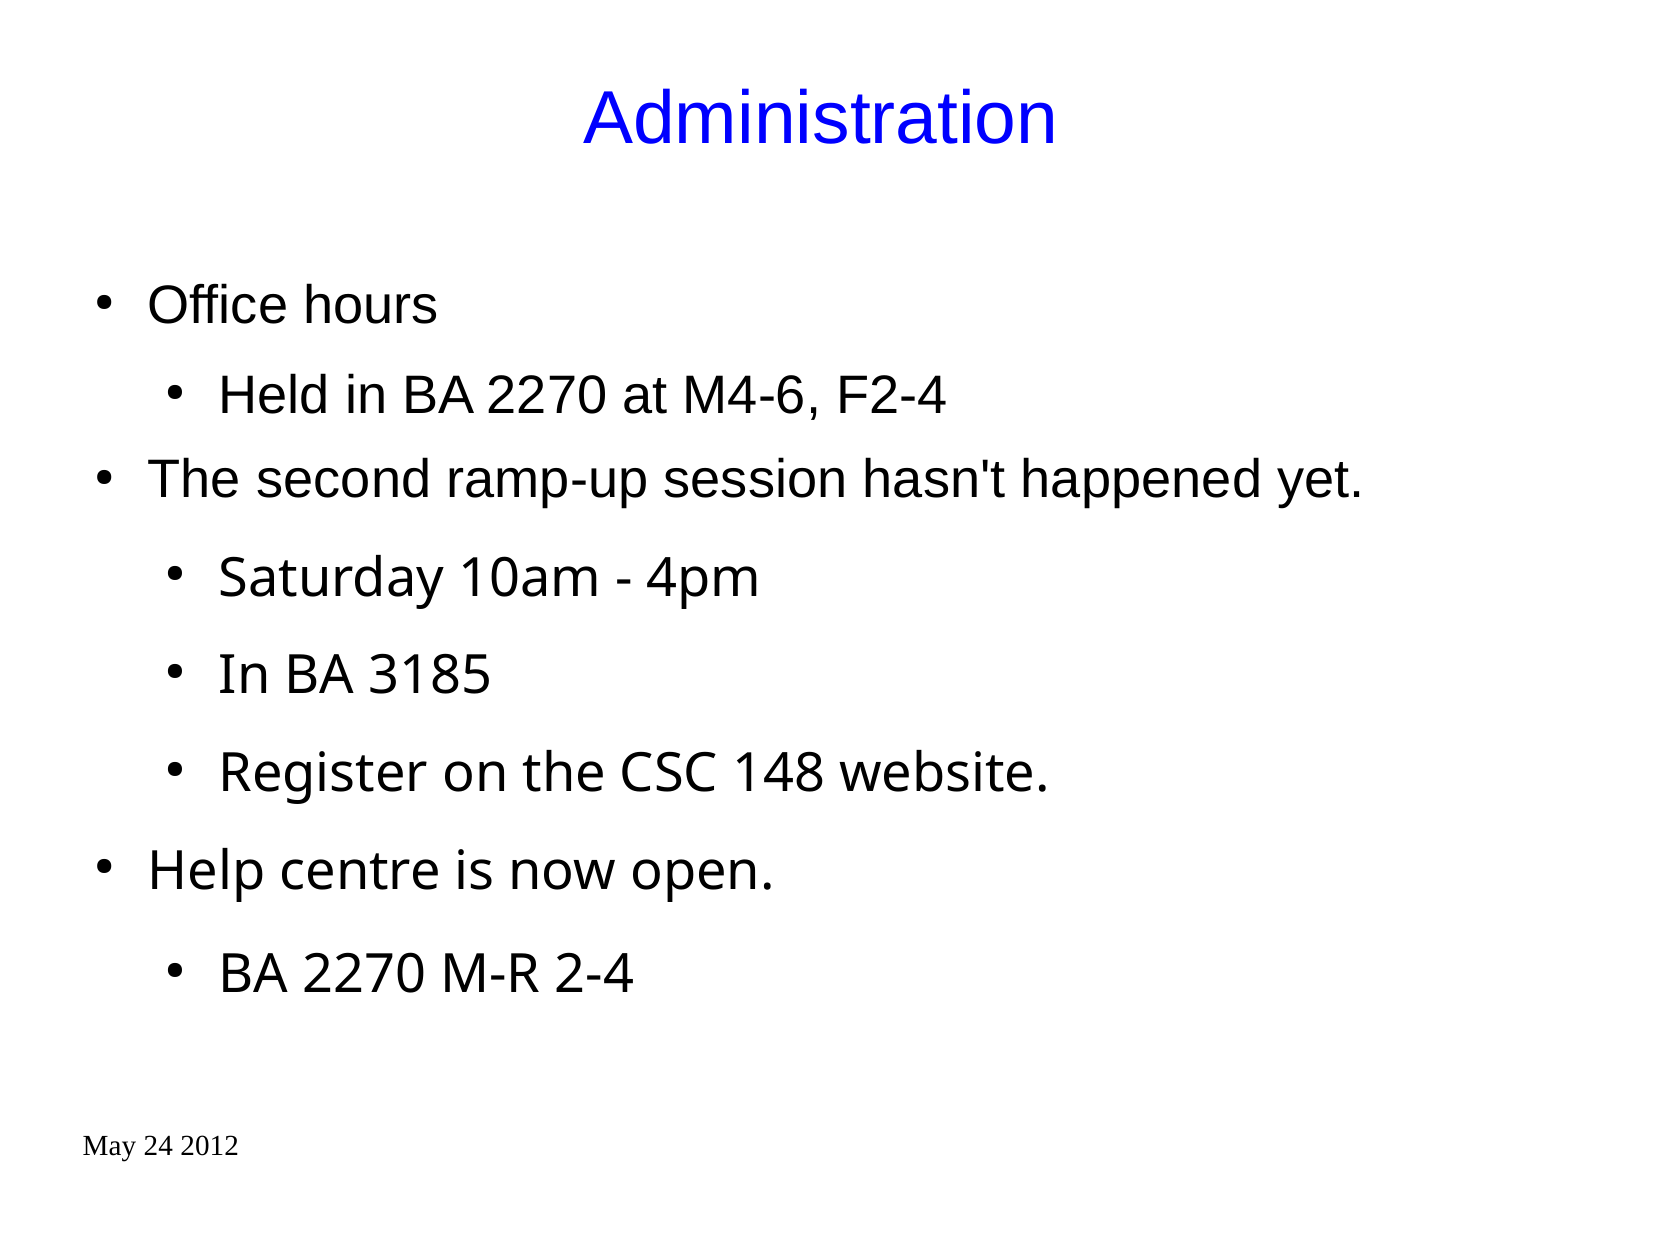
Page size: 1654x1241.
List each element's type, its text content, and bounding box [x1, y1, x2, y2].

list Office hours Held in BA 2270 at M4-6, F2-4 The second ramp-up session hasn't happened yet. Saturday 10am - 4pm In BA 3185 Register on the CSC 148 website. Help centre is now open. BA 2270 M-R 2-4 [76, 274, 1565, 1093]
title Administration [76, 58, 1565, 178]
